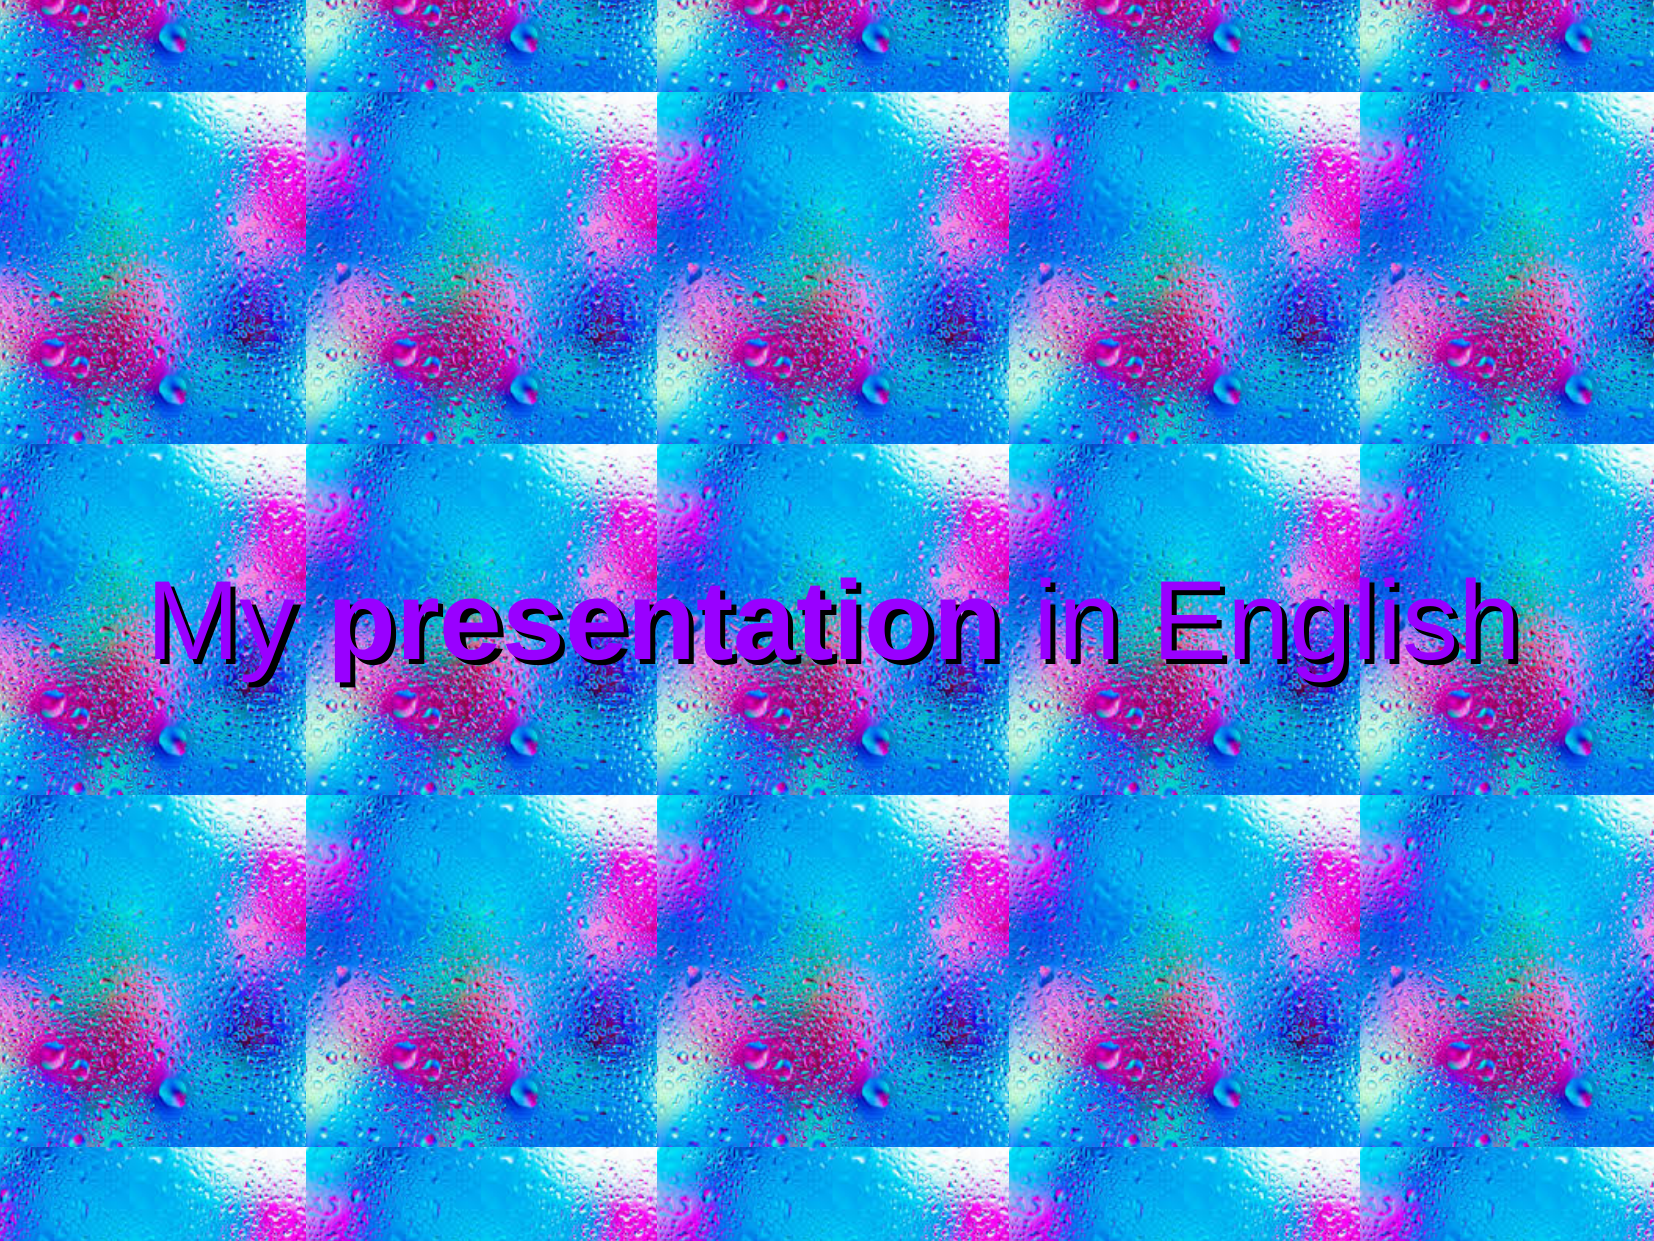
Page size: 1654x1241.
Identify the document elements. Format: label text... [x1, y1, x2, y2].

subtitle My presentation in English [0, 0, 1654, 1241]
